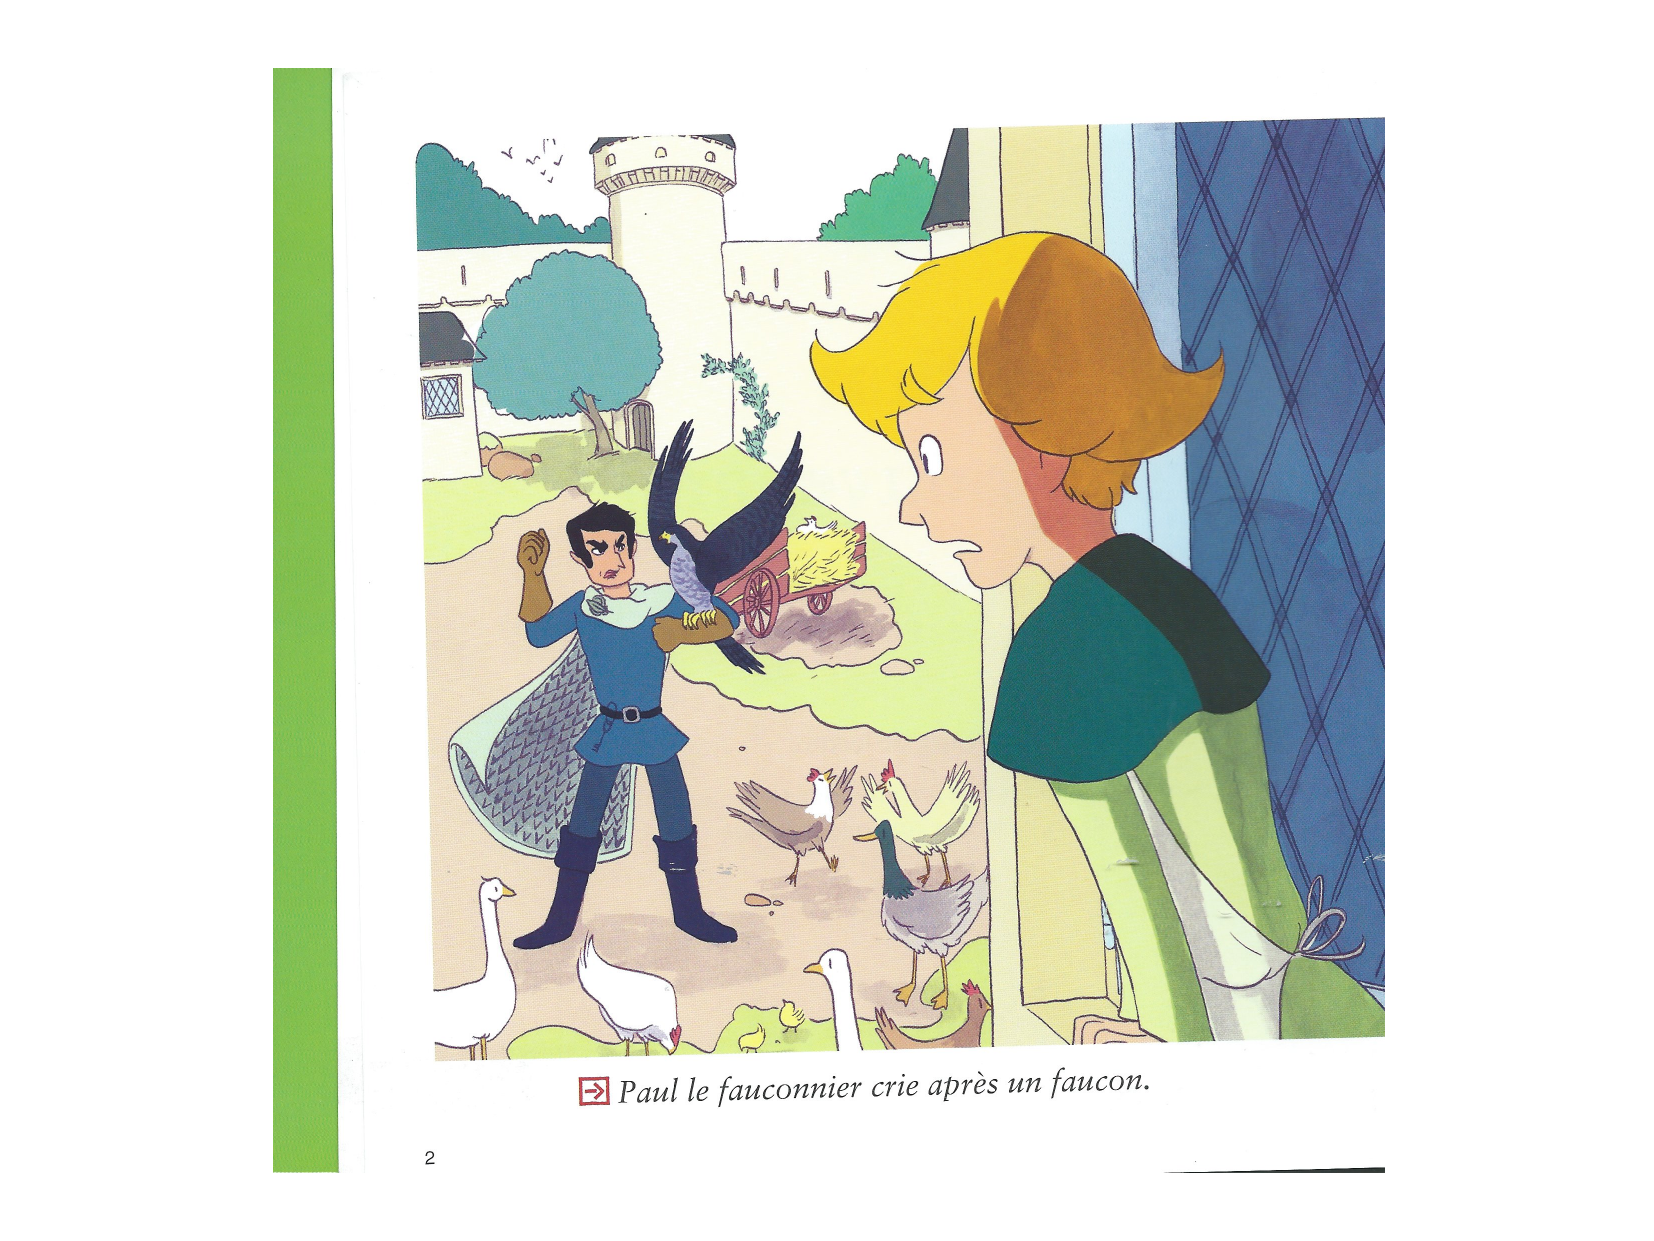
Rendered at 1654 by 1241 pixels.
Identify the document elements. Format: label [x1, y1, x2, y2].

picture [273, 68, 1385, 1173]
